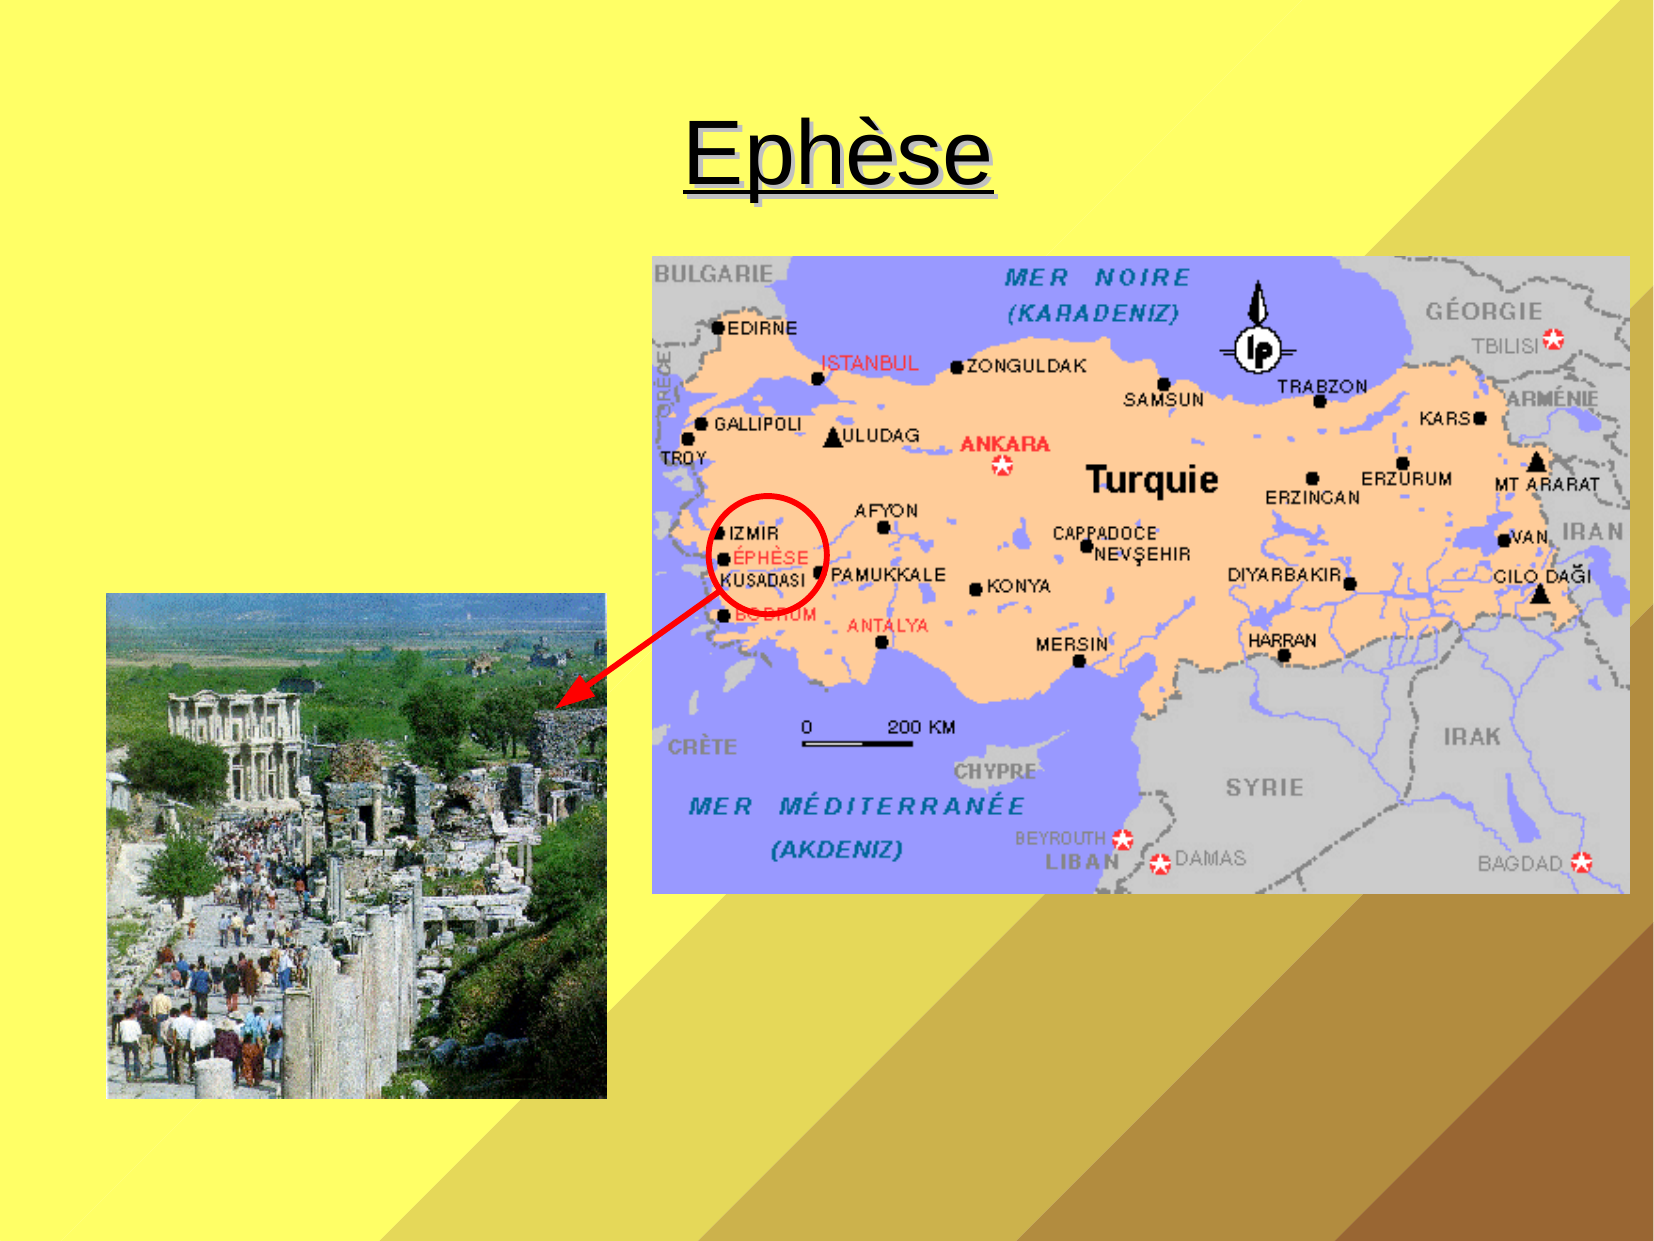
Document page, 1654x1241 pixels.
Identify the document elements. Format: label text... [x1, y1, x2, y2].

title Ephèse [94, 49, 1583, 257]
picture [106, 593, 607, 1099]
picture [652, 256, 1630, 894]
picture [712, 500, 823, 611]
